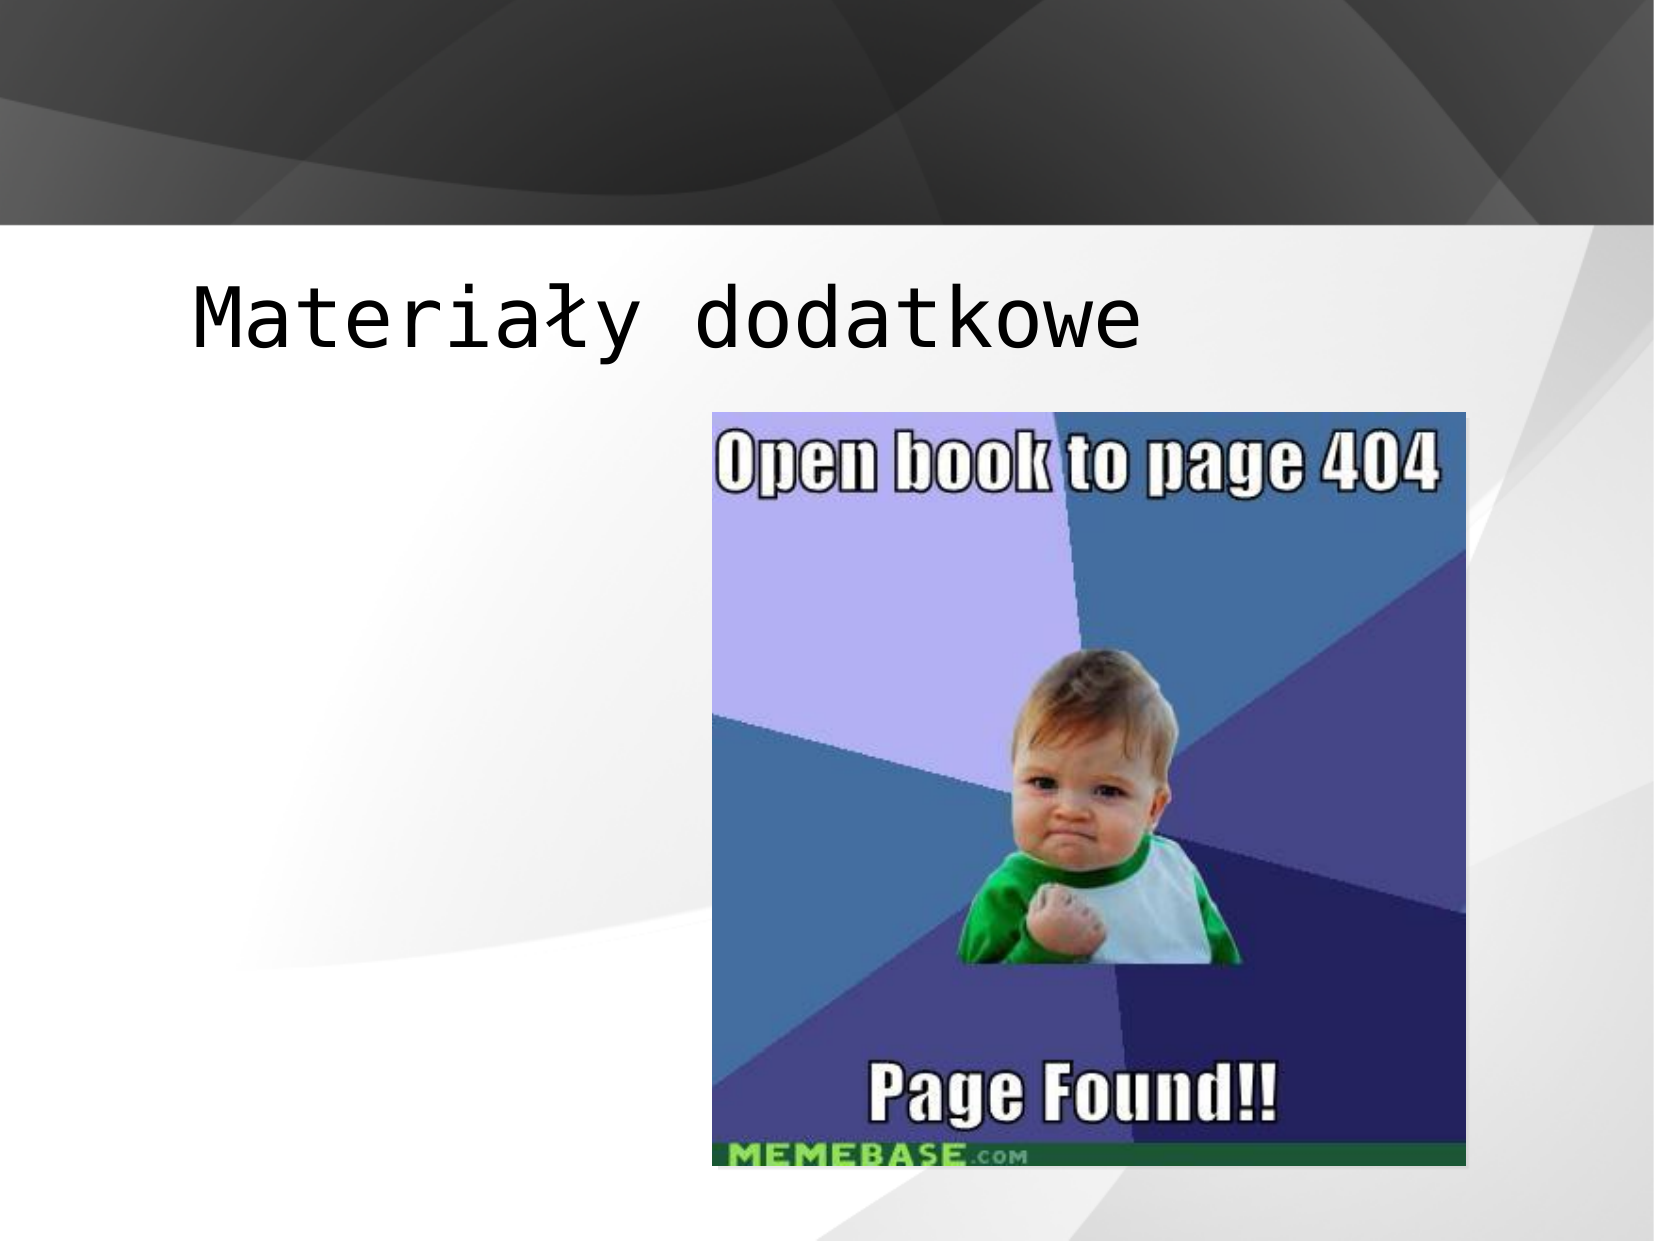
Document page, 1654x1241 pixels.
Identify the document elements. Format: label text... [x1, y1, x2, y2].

subtitle Materiały dodatkowe [0, 0, 1414, 826]
picture [0, 0, 1654, 1241]
